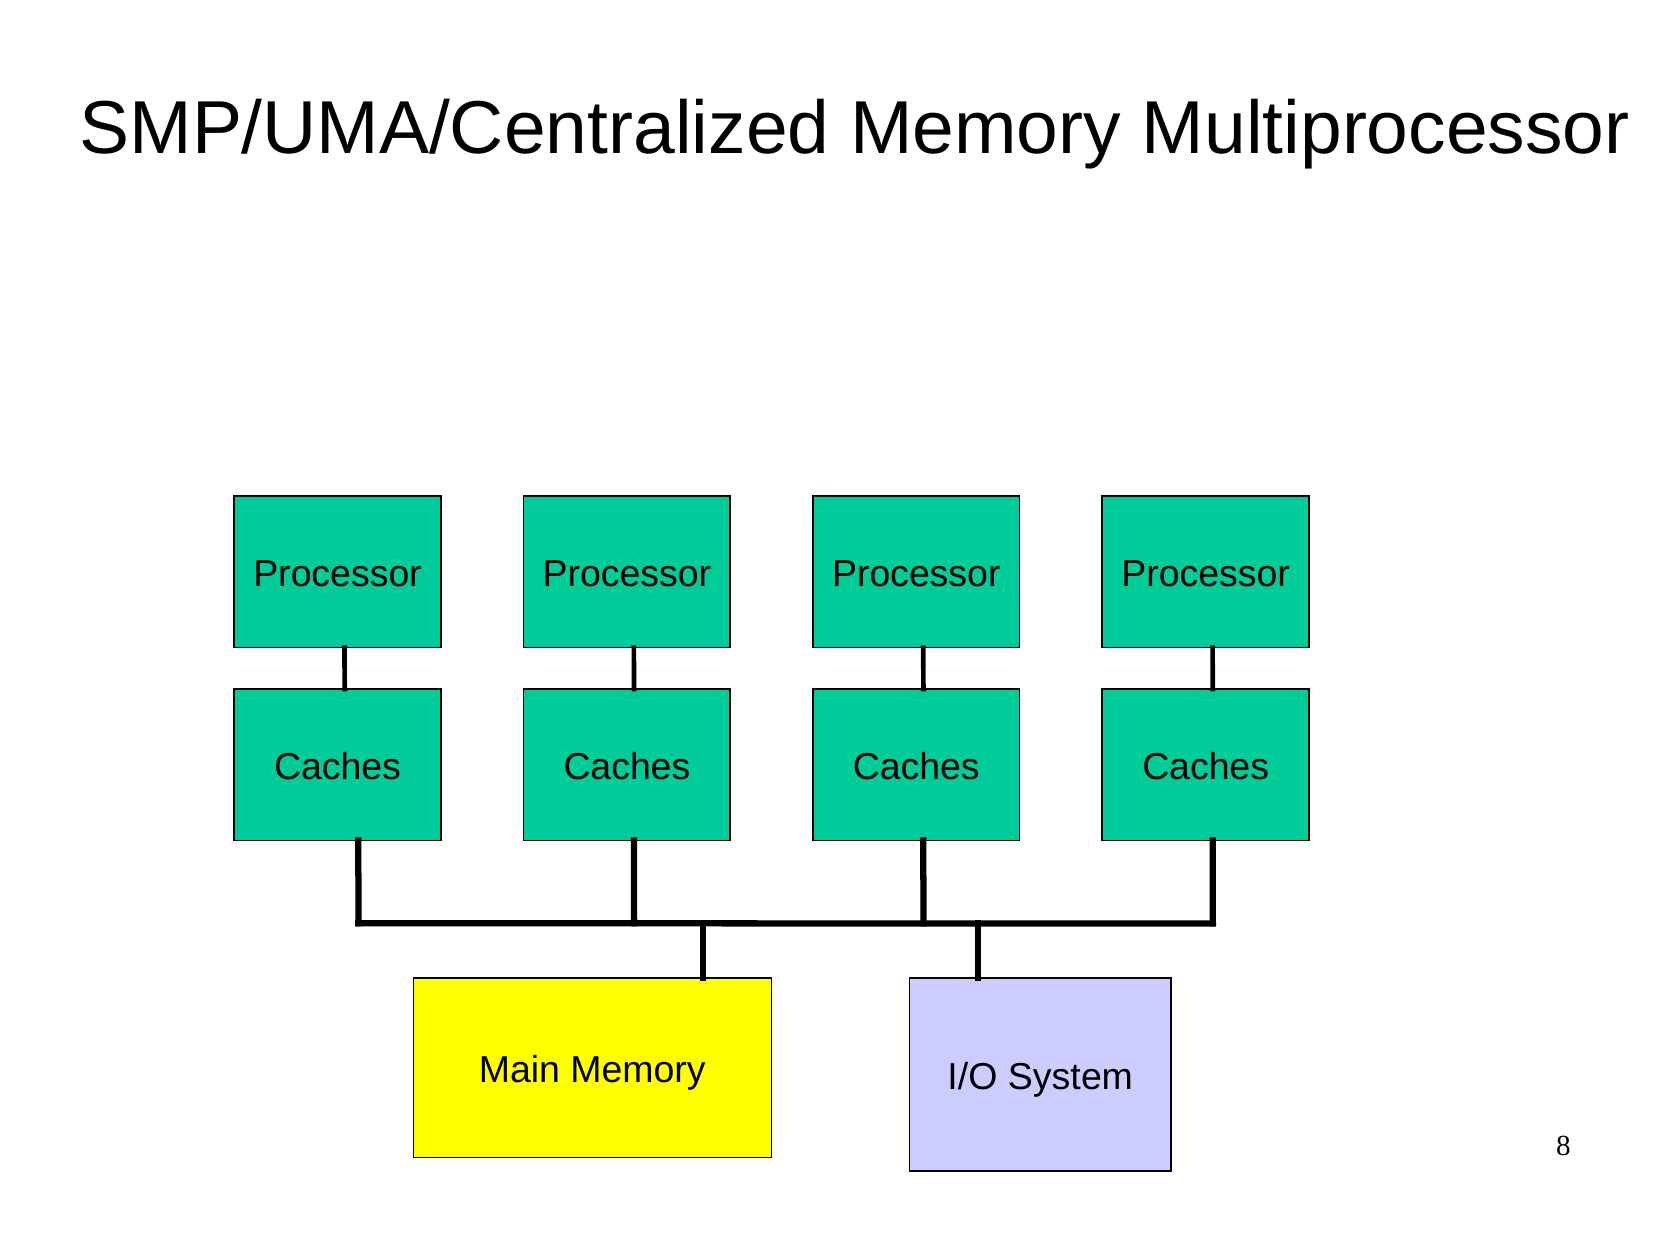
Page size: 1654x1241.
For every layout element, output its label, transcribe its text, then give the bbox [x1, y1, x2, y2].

text_box Caches [523, 688, 731, 841]
text_box Processor [234, 495, 441, 648]
text_box Processor [523, 495, 731, 648]
text_box Caches [234, 688, 441, 841]
text_box Caches [812, 688, 1020, 841]
text_box I/O System [909, 978, 1172, 1172]
text_box SMP/UMA/Centralized Memory Multiprocessor [64, 71, 1646, 177]
text_box Processor [812, 495, 1020, 648]
text_box Main Memory [413, 978, 772, 1158]
text_box Processor [1102, 495, 1309, 648]
text_box Caches [1102, 688, 1309, 841]
